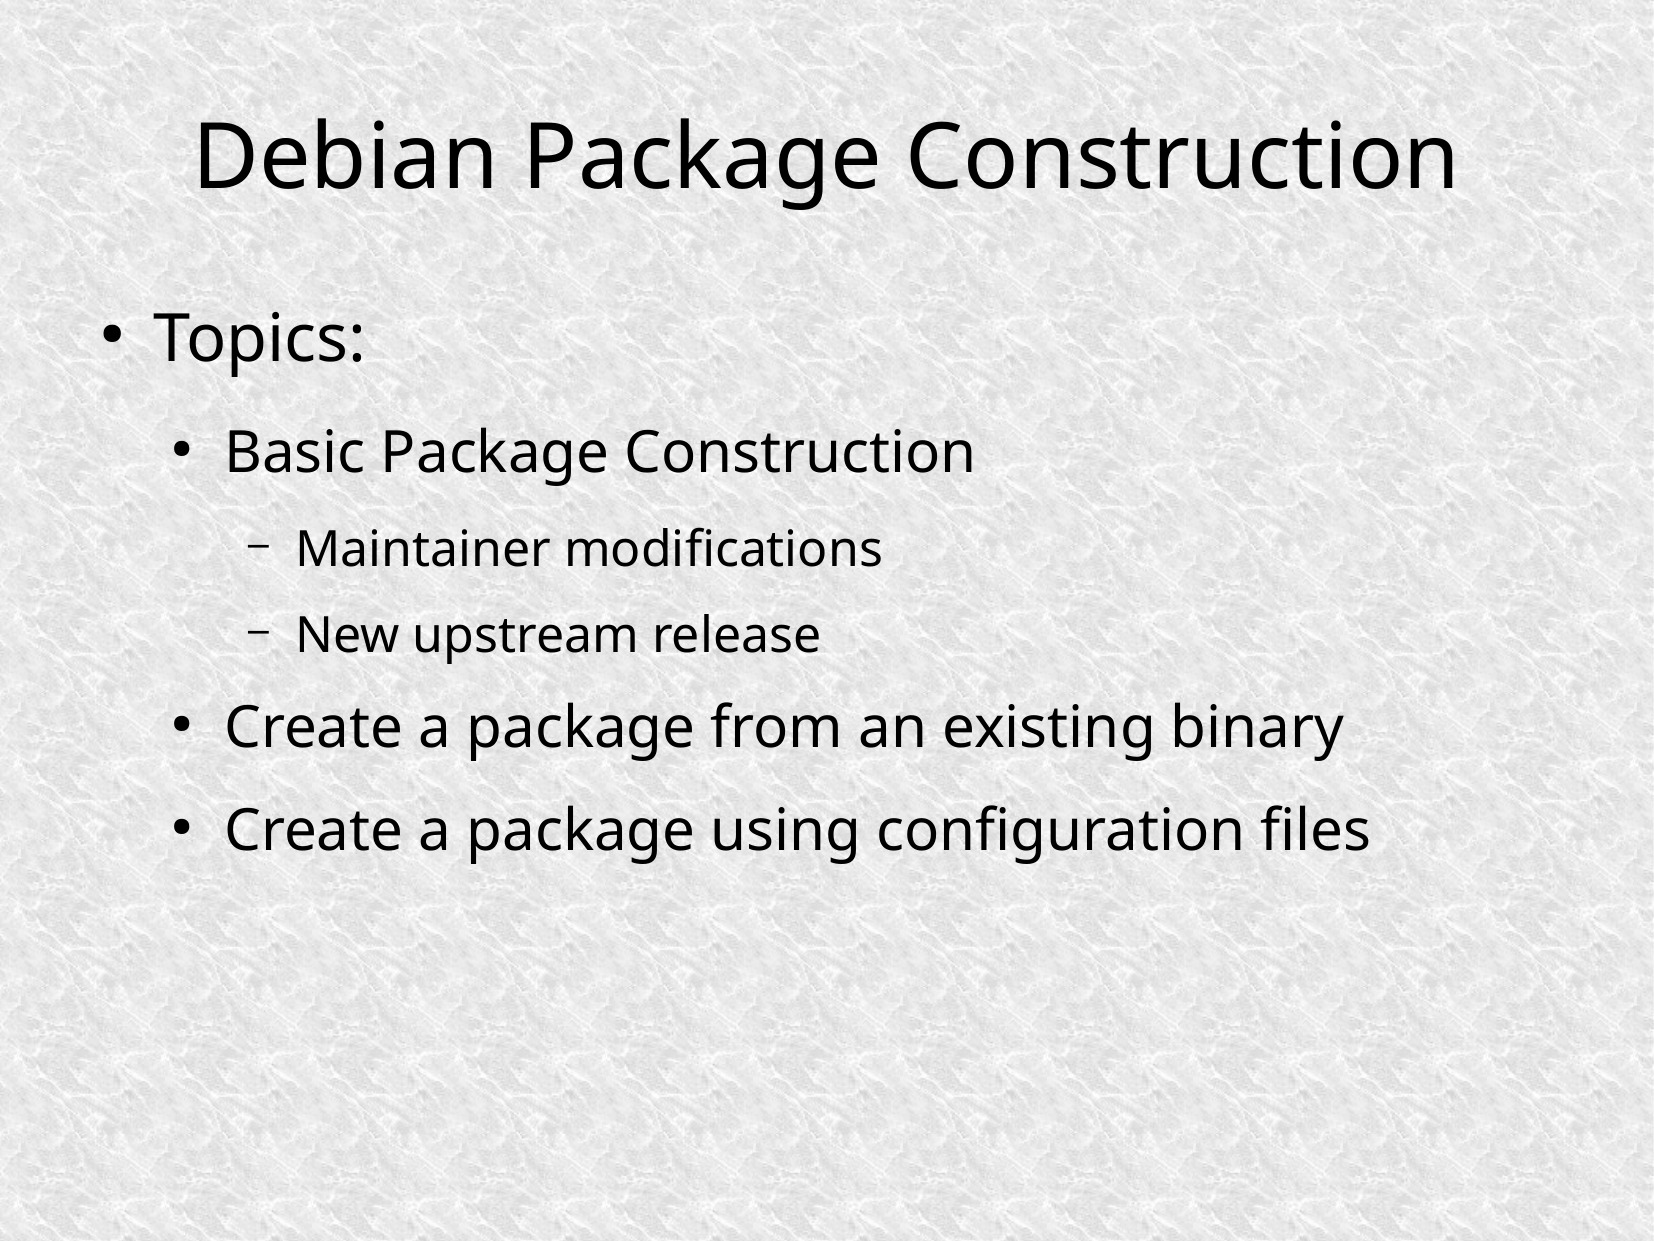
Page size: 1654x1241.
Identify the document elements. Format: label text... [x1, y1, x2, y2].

picture [0, 0, 1654, 1241]
title Debian Package Construction [82, 56, 1571, 250]
list Topics: Basic Package Construction Maintainer modifications New upstream release Create a package from an existing binary Create a package using configuration files [82, 290, 1571, 1109]
